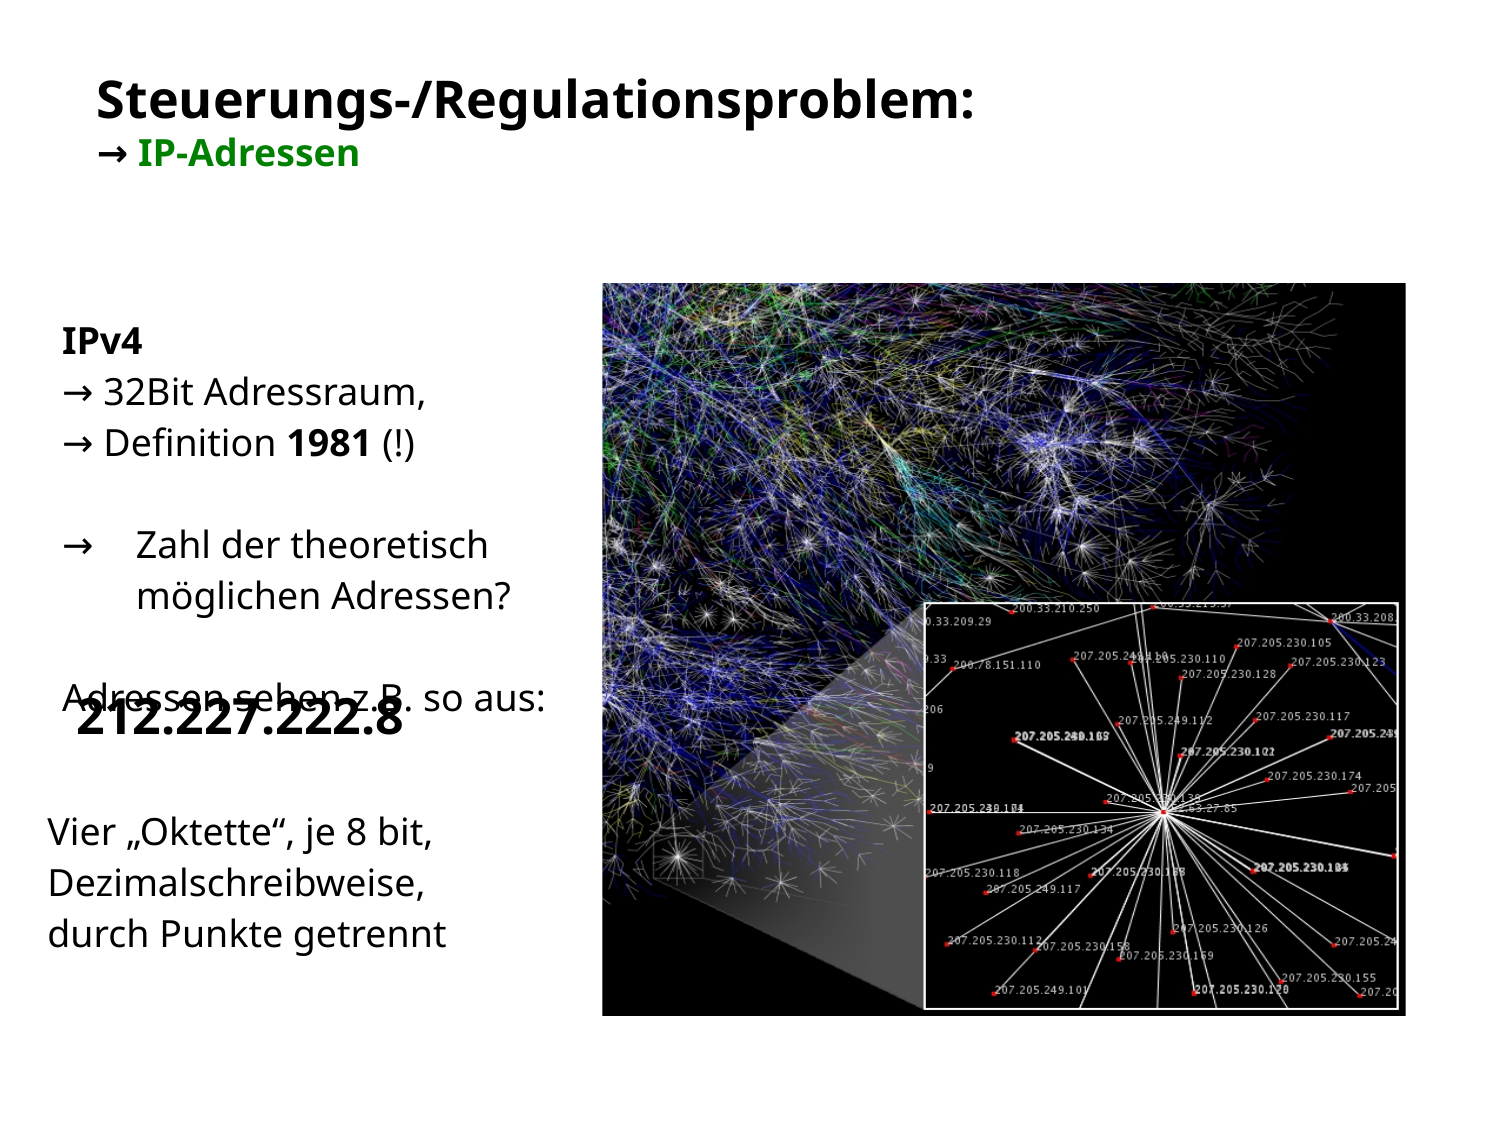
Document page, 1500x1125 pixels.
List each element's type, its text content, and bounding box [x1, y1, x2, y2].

text_box IPv4 → 32Bit Adressraum, → Definition 1981 (!) → Zahl der theoretisch möglichen Adressen? Adressen sehen z.B. so aus: [47, 307, 591, 745]
text_box Vier „Oktette“, je 8 bit, Dezimalschreibweise, durch Punkte getrennt [32, 798, 449, 940]
picture [602, 283, 1406, 1016]
text_box 212.227.222.8 [61, 673, 438, 745]
text_box Steuerungs-/Regulationsproblem: → IP-Adressen [82, 58, 1407, 181]
